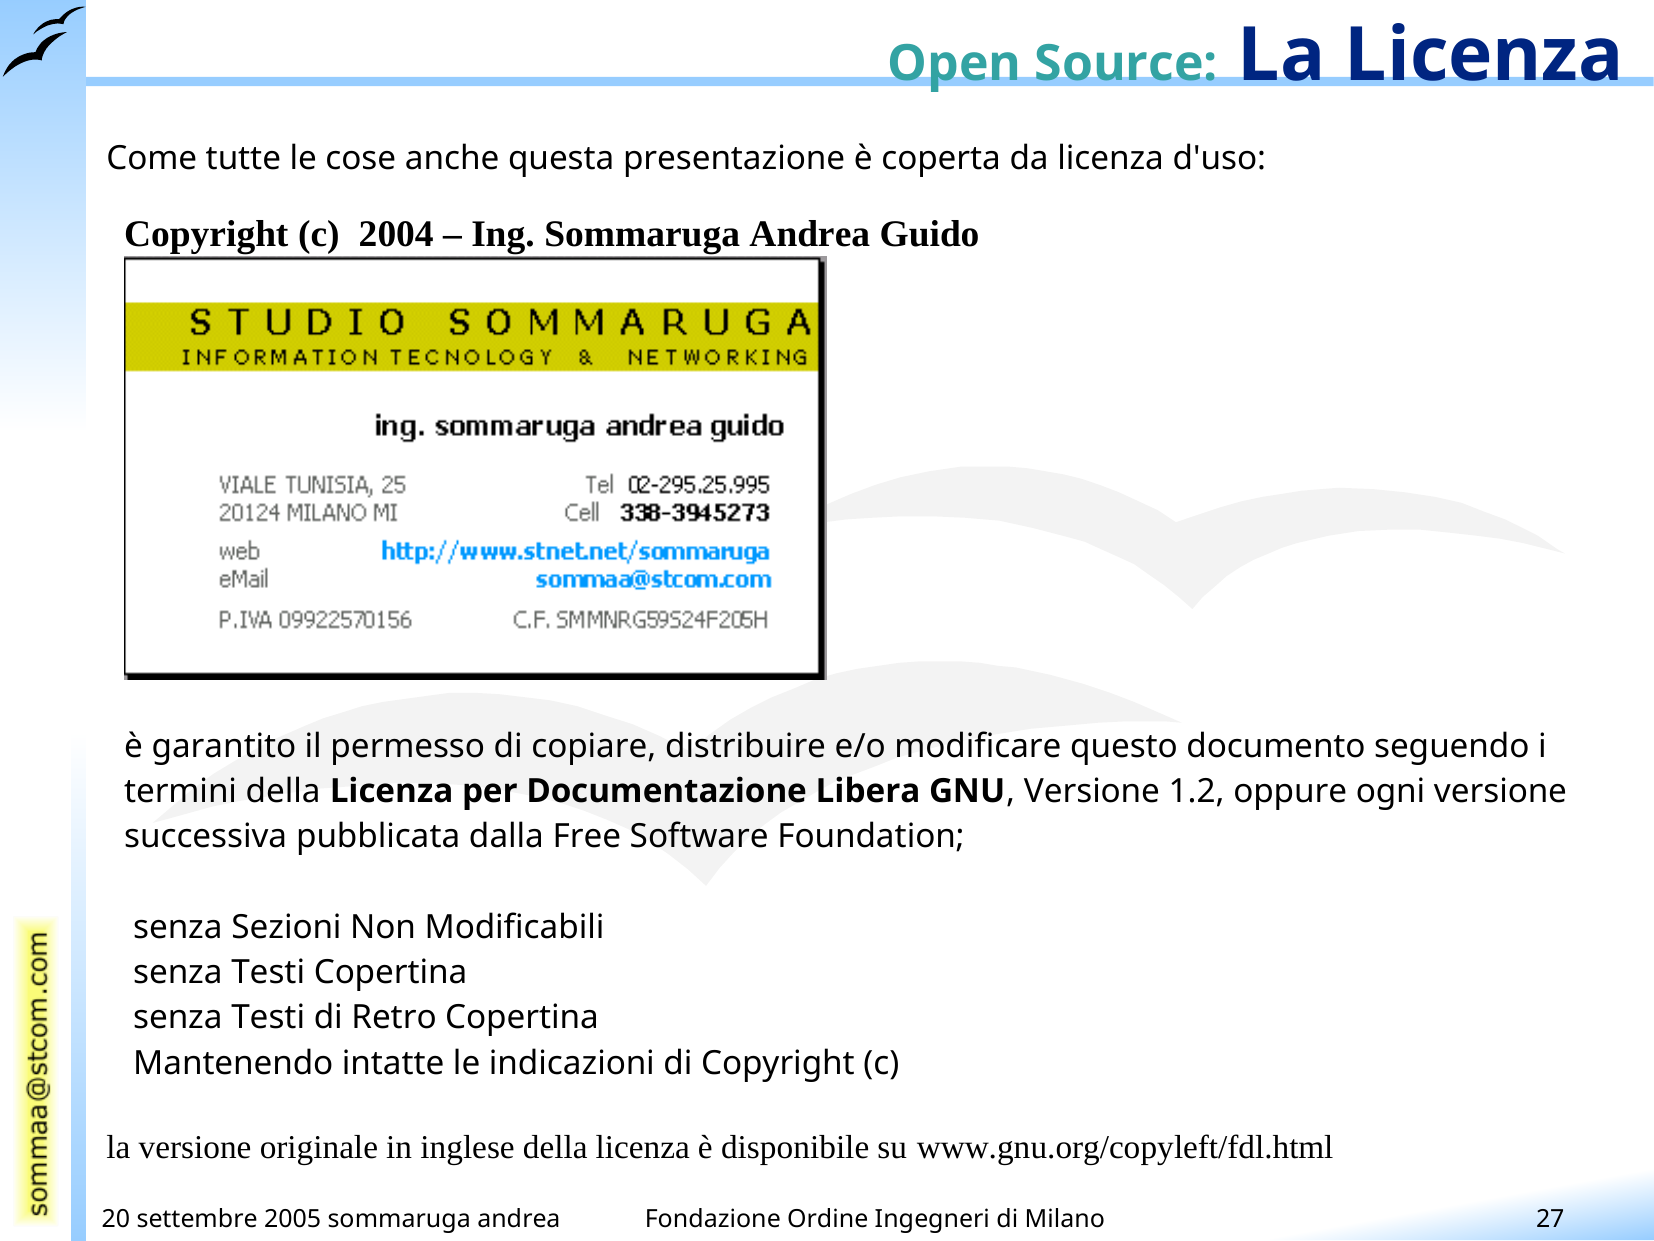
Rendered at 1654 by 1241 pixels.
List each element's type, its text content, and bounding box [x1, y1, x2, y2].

list Come tutte le cose anche questa presentazione è coperta da licenza d'uso: Copyright (c) 2004 – Ing. Sommaruga Andrea Guido è garantito il permesso di copiare, distribuire e/o modificare questo documento seguendo i termini della Licenza per Documentazione Libera GNU, Versione 1.2, oppure ogni versione successiva pubblicata dalla Free Software Foundation; senza Sezioni Non Modificabili senza Testi Copertina senza Testi di Retro Copertina Mantenendo intatte le indicazioni di Copyright (c) la versione originale in inglese della licenza è disponibile su www.gnu.org/copyleft/fdl.html [85, 134, 1628, 1163]
picture [12, 915, 60, 1228]
title Open Source: La Licenza [85, 0, 1654, 104]
picture [124, 256, 827, 680]
